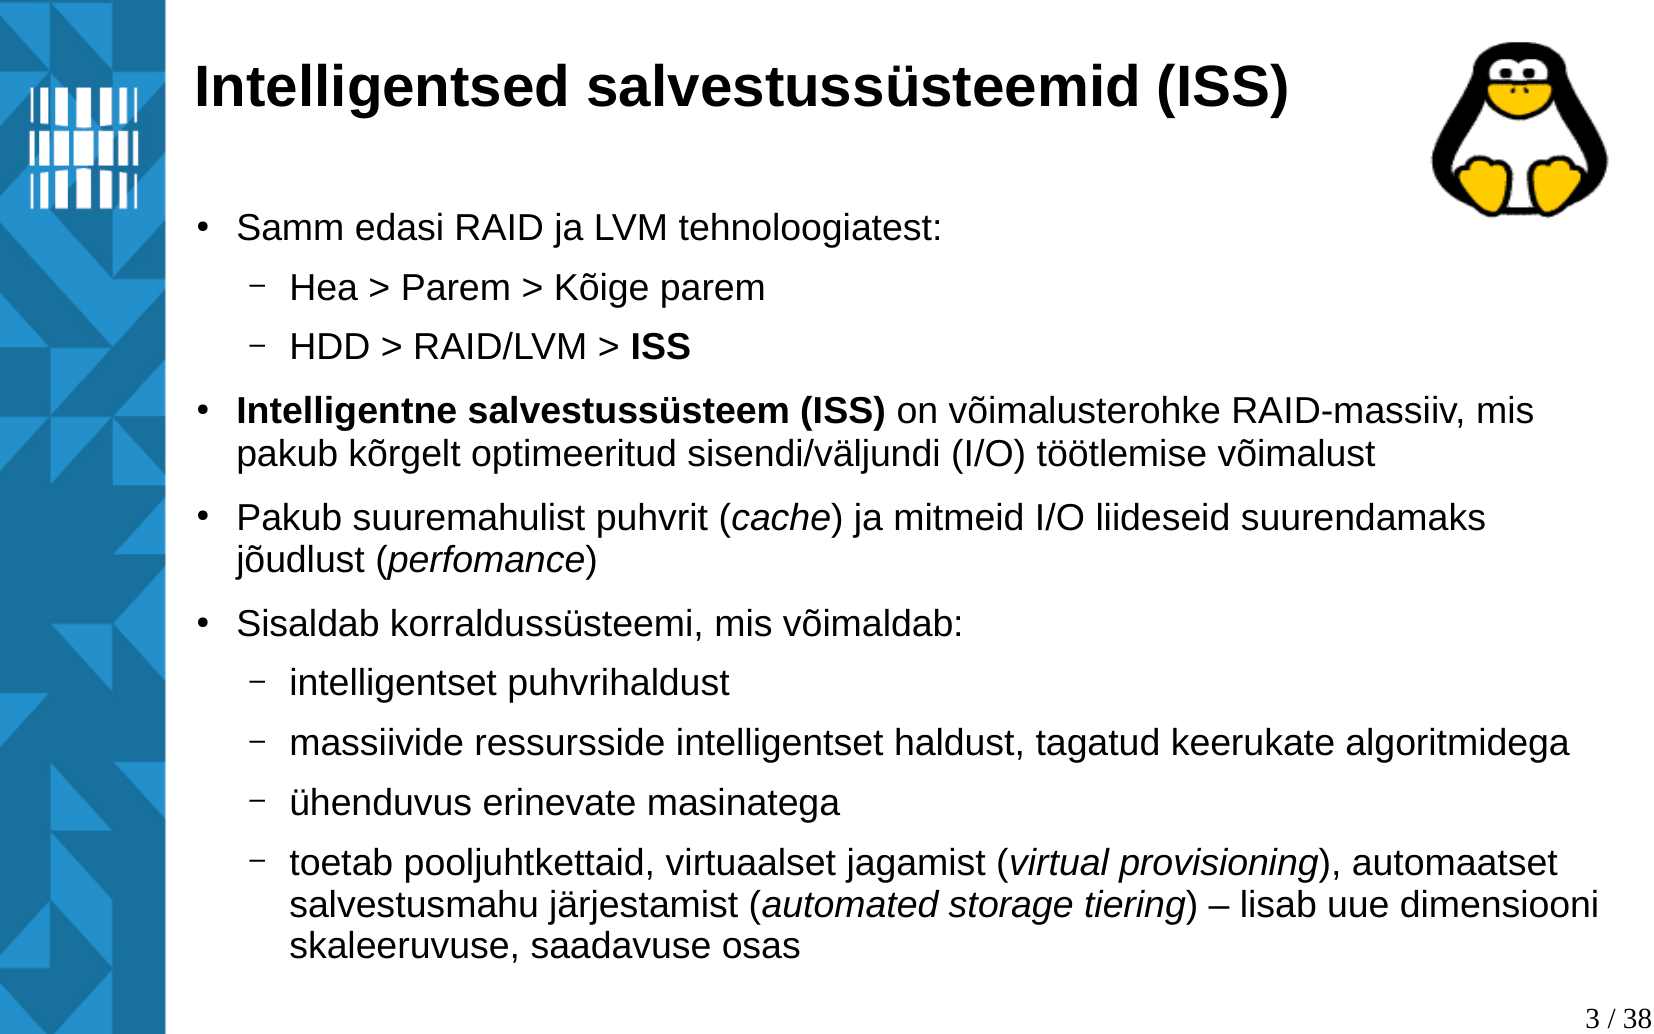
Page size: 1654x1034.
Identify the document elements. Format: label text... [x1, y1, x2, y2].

title Intelligentsed salvestussüsteemid (ISS) [194, 53, 1406, 119]
picture [1429, 35, 1619, 225]
list Samm edasi RAID ja LVM tehnoloogiatest: Hea > Parem > Kõige parem HDD > RAID/LVM > ISS Intelligentne salvestussüsteem (ISS) on võimalusterohke RAID-massiiv, mis pakub kõrgelt optimeeritud sisendi/väljundi (I/O) töötlemise võimalust Pakub suuremahulist puhvrit (cache) ja mitmeid I/O liideseid suurendamaks jõudlust (perfomance) Sisaldab korraldussüsteemi, mis võimaldab: intelligentset puhvrihaldust massiivide ressursside intelligentset haldust, tagatud keerukate algoritmidega ühenduvus erinevate masinatega toetab pooljuhtkettaid, virtuaalset jagamist (virtual provisioning), automaatset salvestusmahu järjestamist (automated storage tiering) – lisab uue dimensiooni skaleeruvuse, saadavuse osas [183, 206, 1607, 975]
